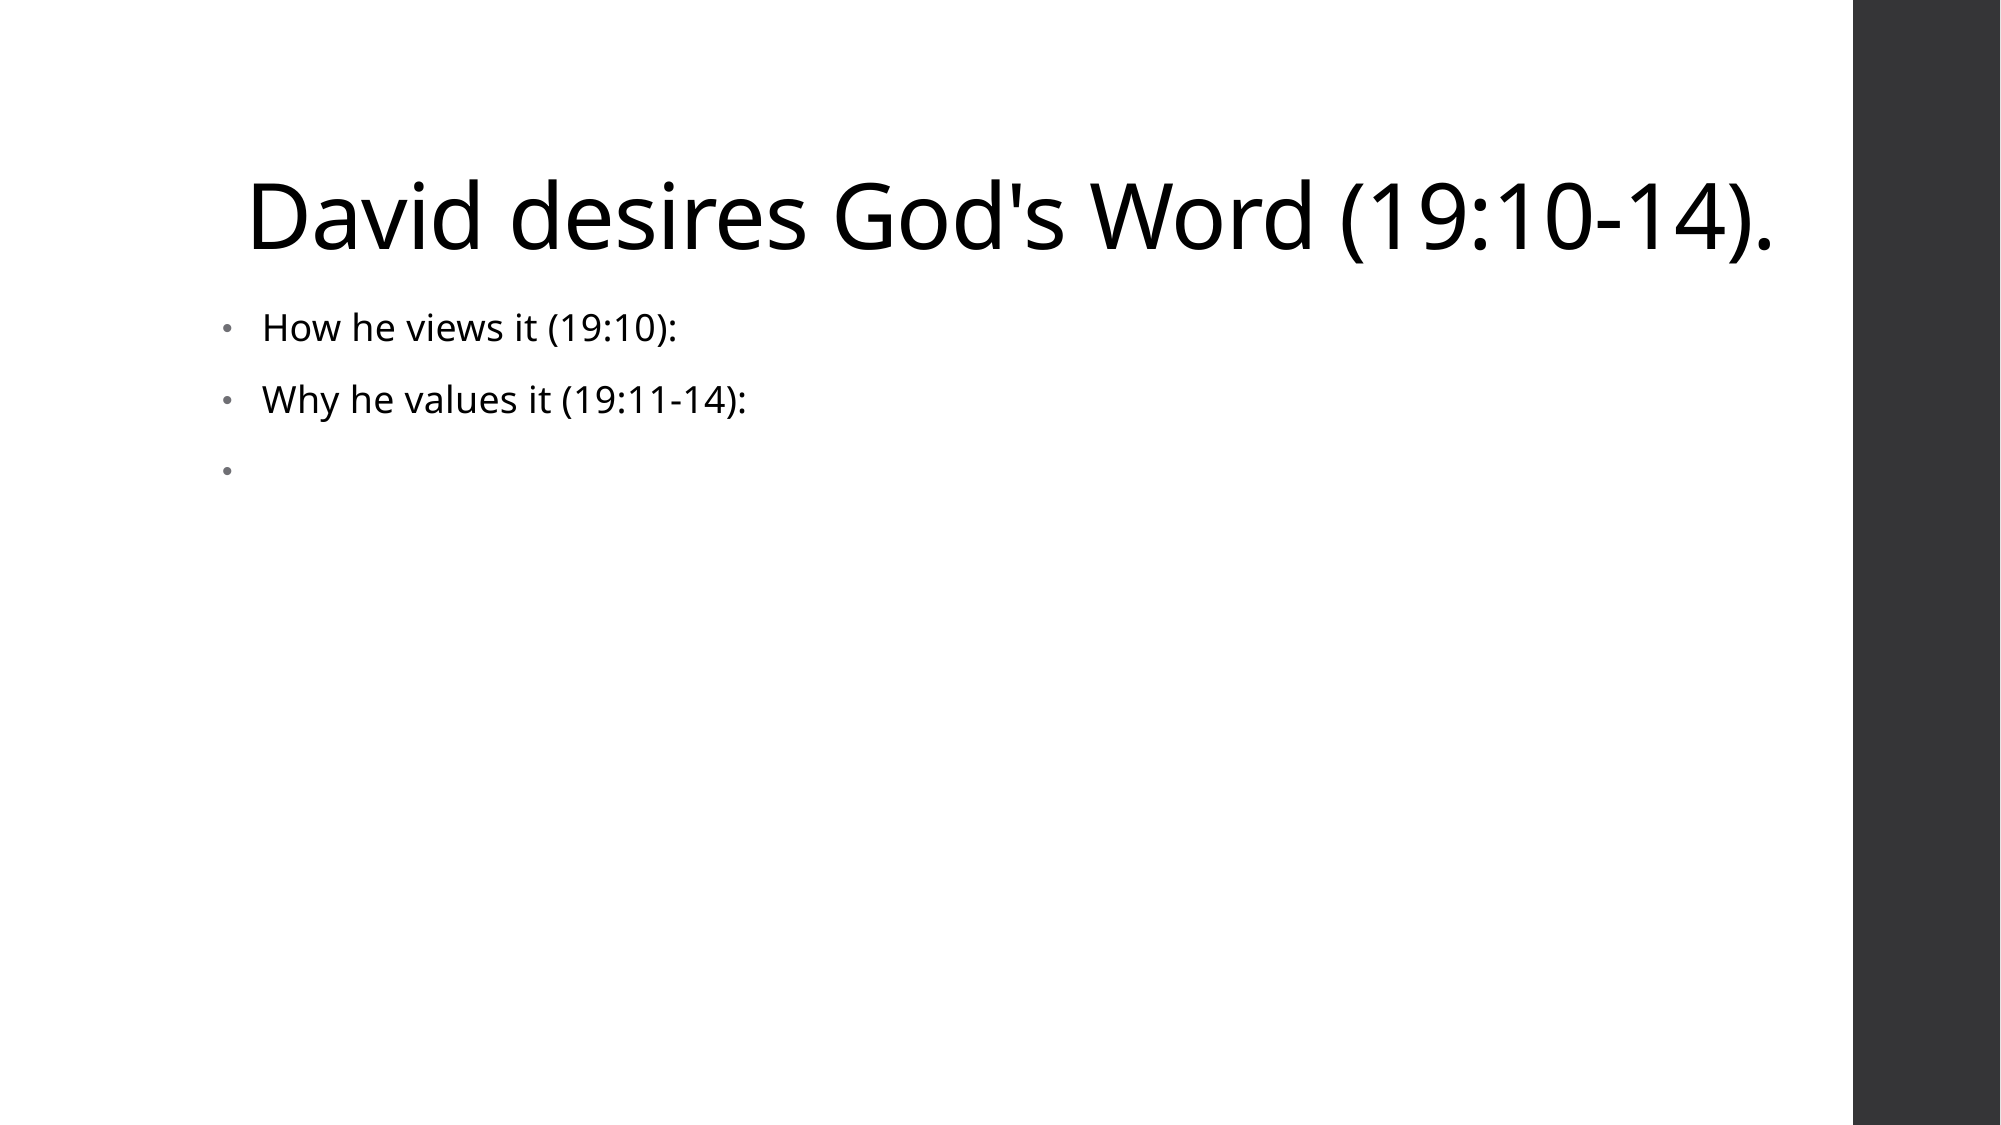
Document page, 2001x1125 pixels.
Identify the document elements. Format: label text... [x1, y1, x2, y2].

title David desires God's Word (19:10-14). [206, 60, 1797, 278]
list How he views it (19:10): Why he values it (19:11-14): [206, 299, 1617, 1014]
